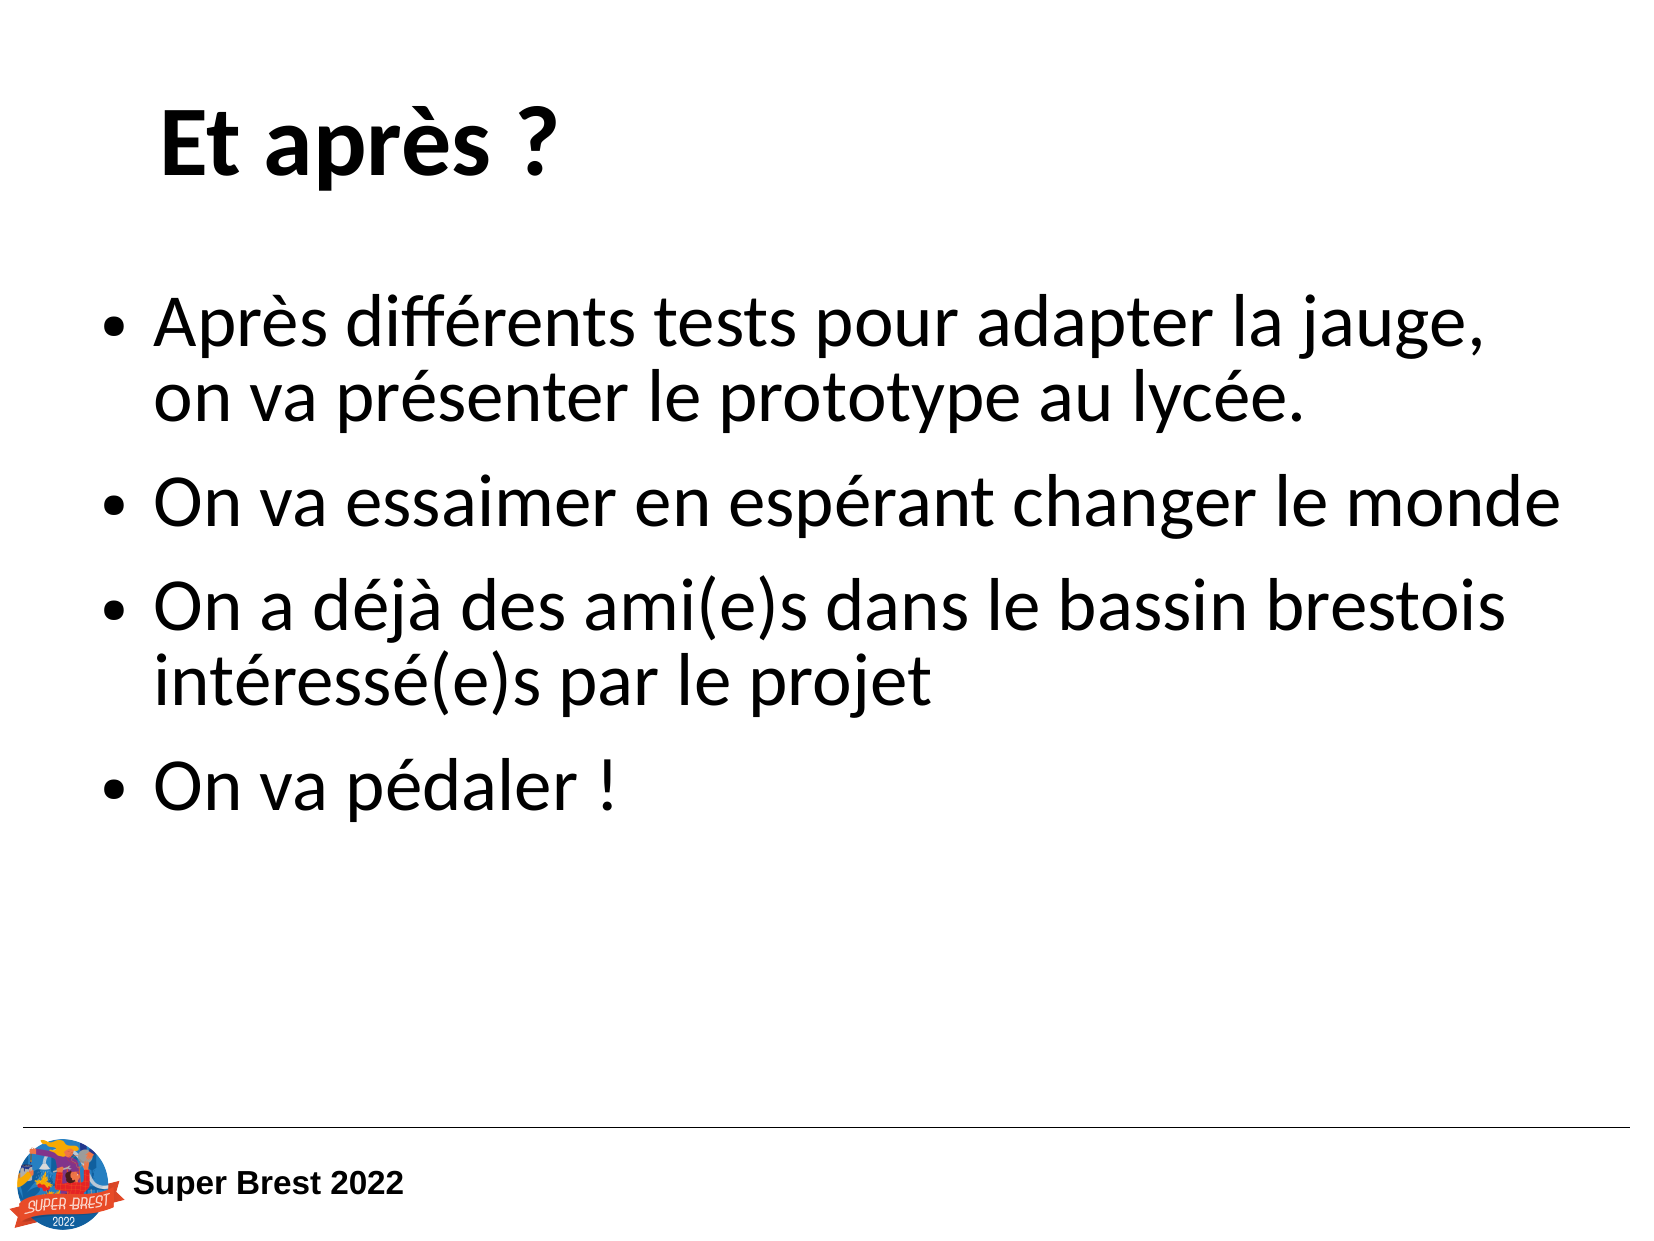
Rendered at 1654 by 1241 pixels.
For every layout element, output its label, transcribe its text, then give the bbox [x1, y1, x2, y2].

list Après différents tests pour adapter la jauge, on va présenter le prototype au lycée. On va essaimer en espérant changer le monde On a déjà des ami(e)s dans le bassin brestois intéressé(e)s par le projet On va pédaler ! [82, 290, 1571, 1028]
picture [9, 1139, 125, 1230]
text_box Super Brest 2022 [125, 1157, 1040, 1210]
title Et après ? [11, 47, 1347, 255]
